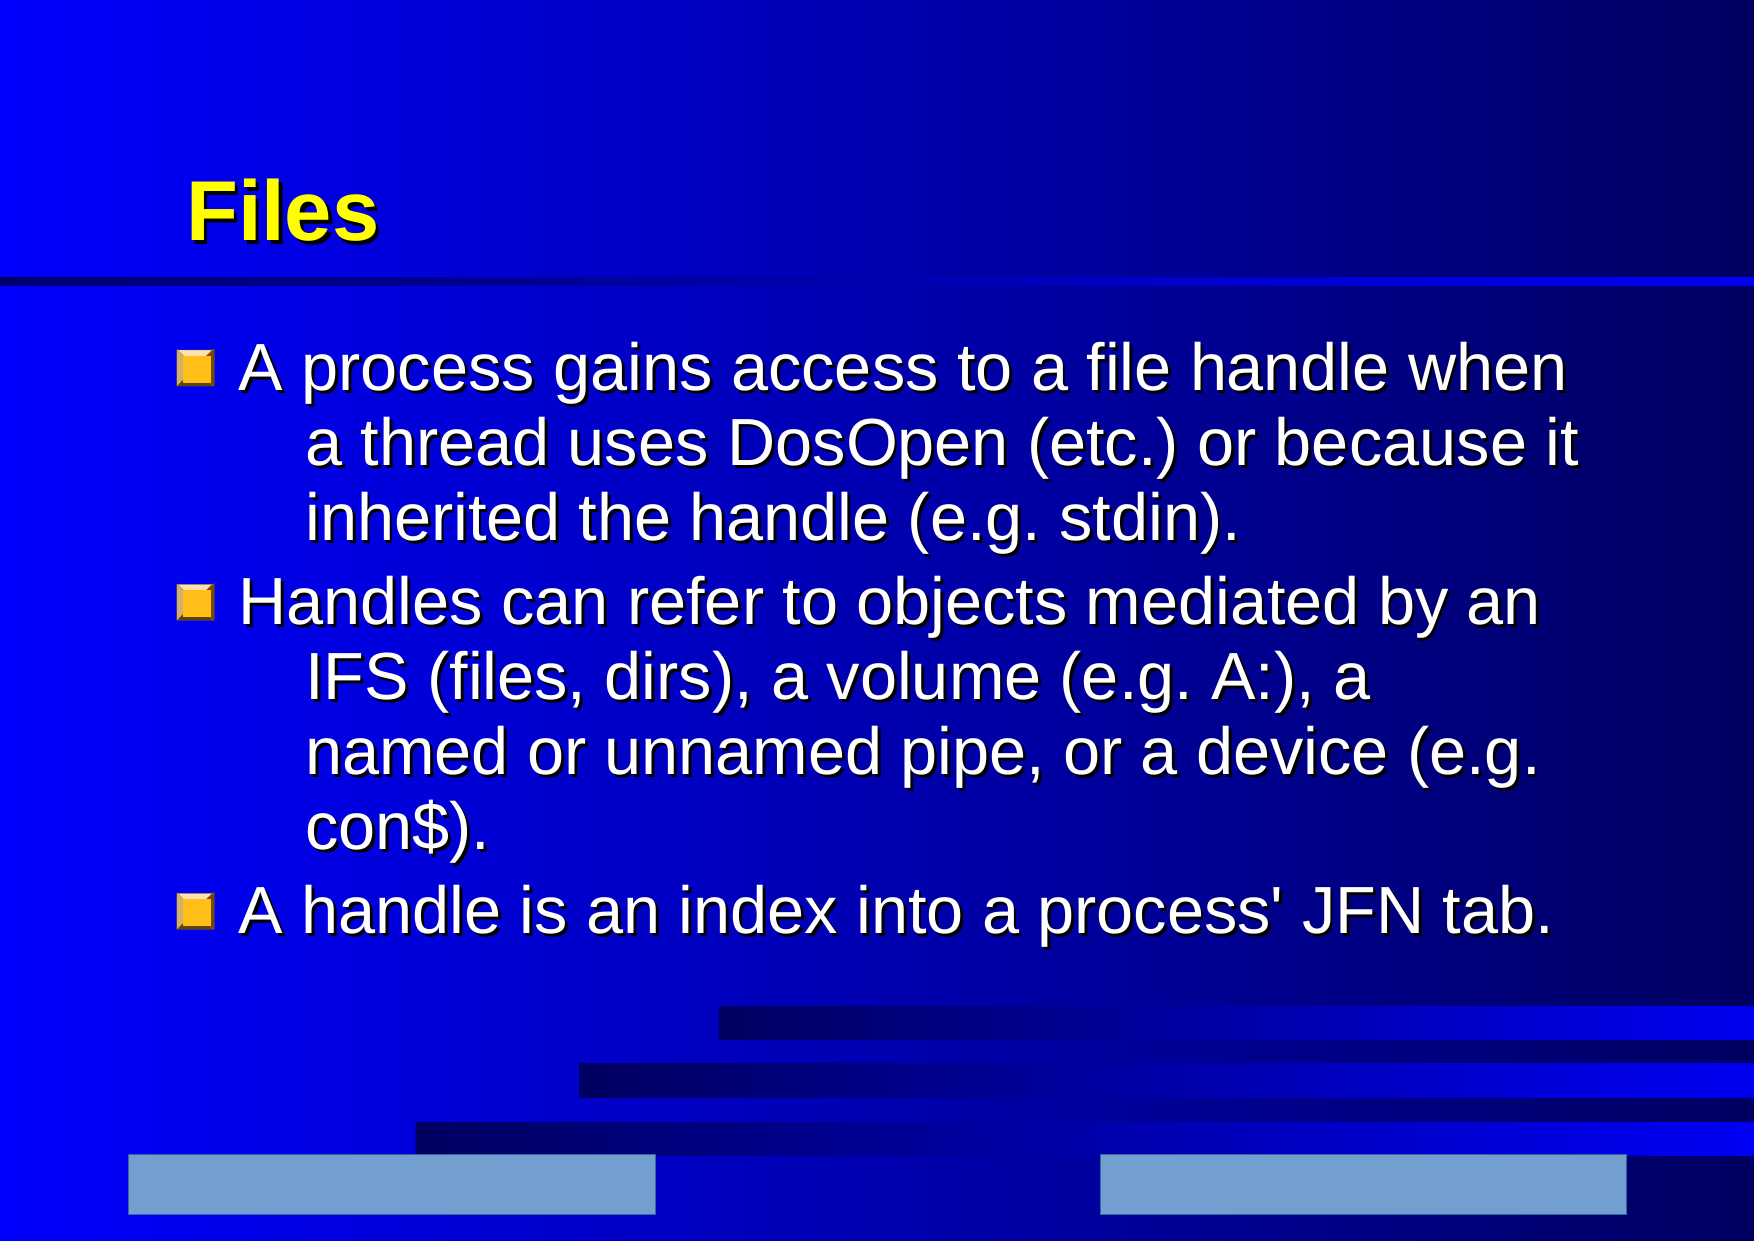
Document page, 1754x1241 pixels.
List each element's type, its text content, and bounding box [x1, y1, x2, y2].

text_box Files [186, 73, 1573, 258]
text_box A process gains access to a file handle when a thread uses DosOpen (etc.) or because it inherited the handle (e.g. stdin). Handles can refer to objects mediated by an IFS (files, dirs), a volume (e.g. A:), a named or unnamed pipe, or a device (e.g. con$). A handle is an index into a process' JFN tab. [172, 330, 1583, 1006]
